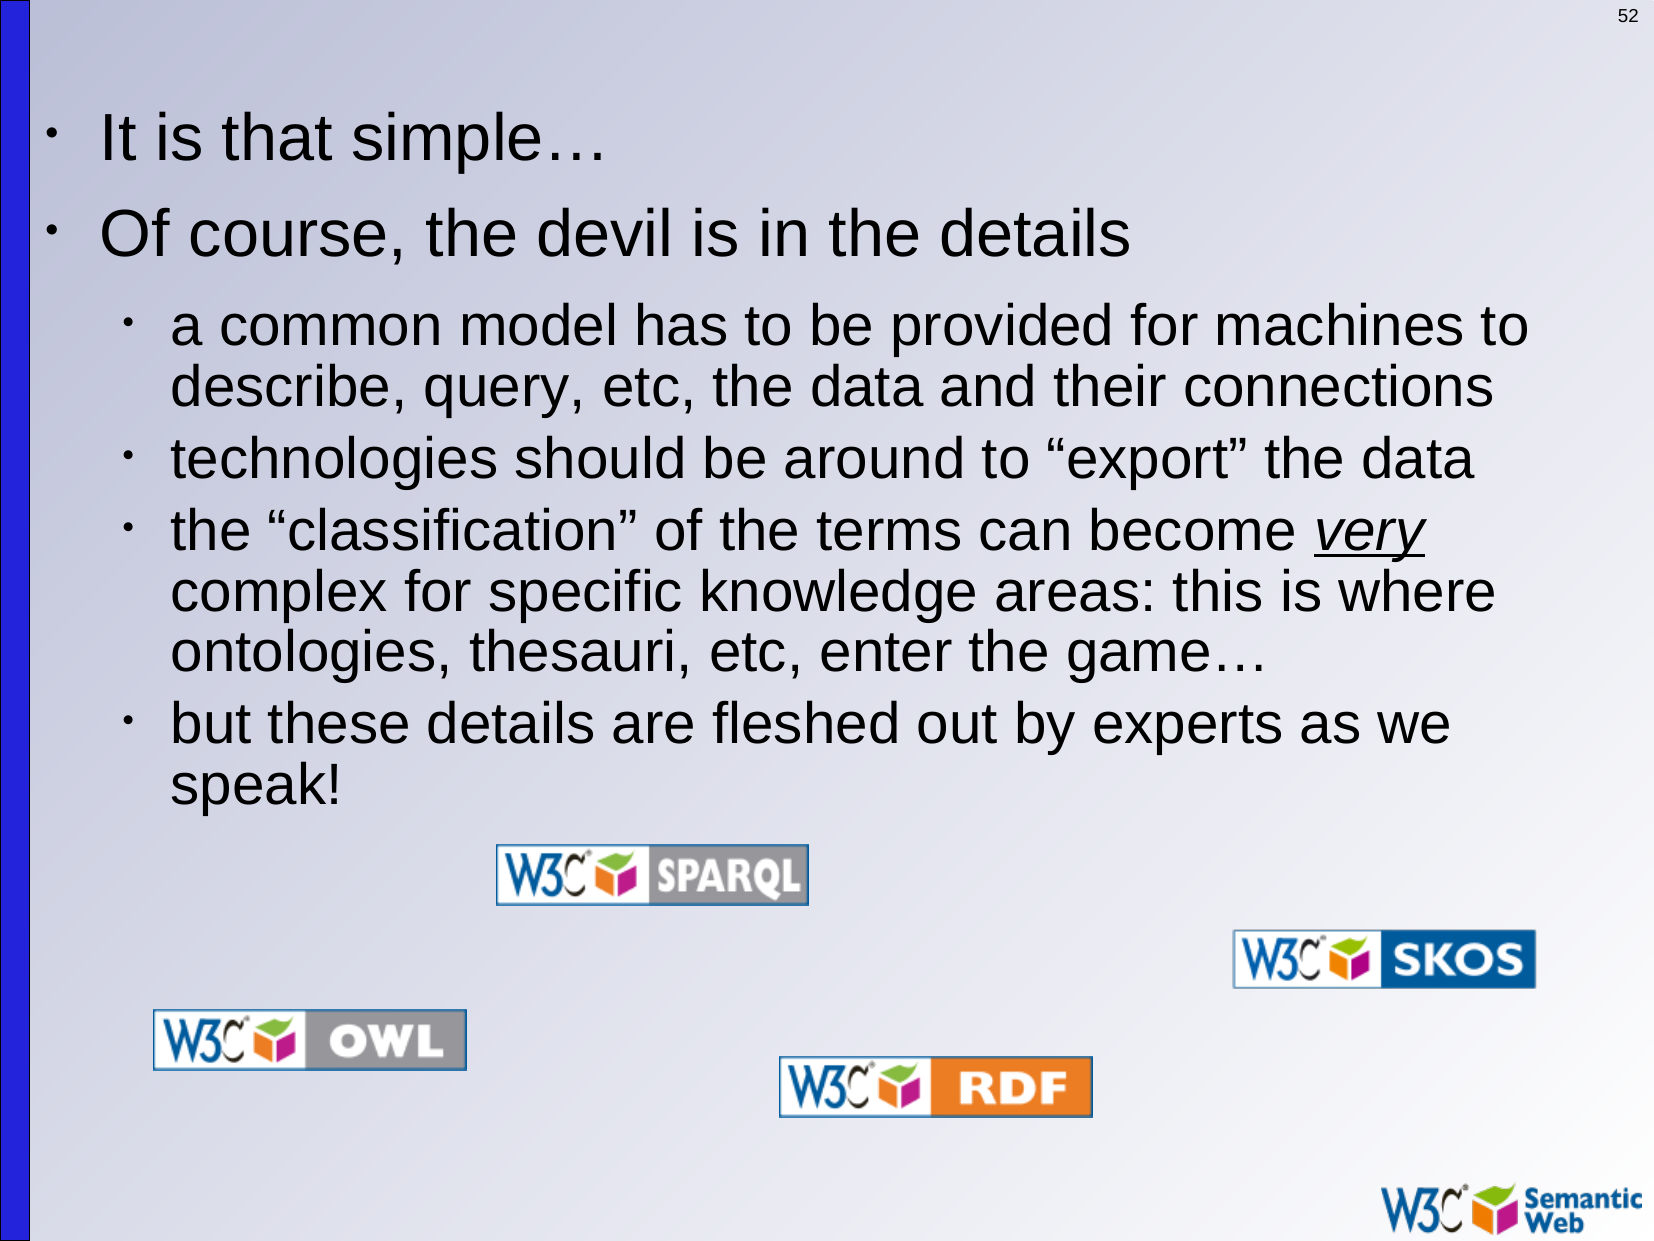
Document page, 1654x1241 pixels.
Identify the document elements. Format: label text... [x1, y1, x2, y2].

picture [496, 844, 809, 906]
picture [779, 1056, 1093, 1118]
picture [1228, 927, 1541, 992]
list It is that simple… Of course, the devil is in the details a common model has to be provided for machines to describe, query, etc, the data and their connections technologies should be around to “export” the data the “classification” of the terms can become very complex for specific knowledge areas: this is where ontologies, thesauri, etc, enter the game… but these details are fleshed out by experts as we speak! [29, 100, 1624, 1086]
picture [1381, 1181, 1642, 1235]
picture [153, 1009, 467, 1071]
